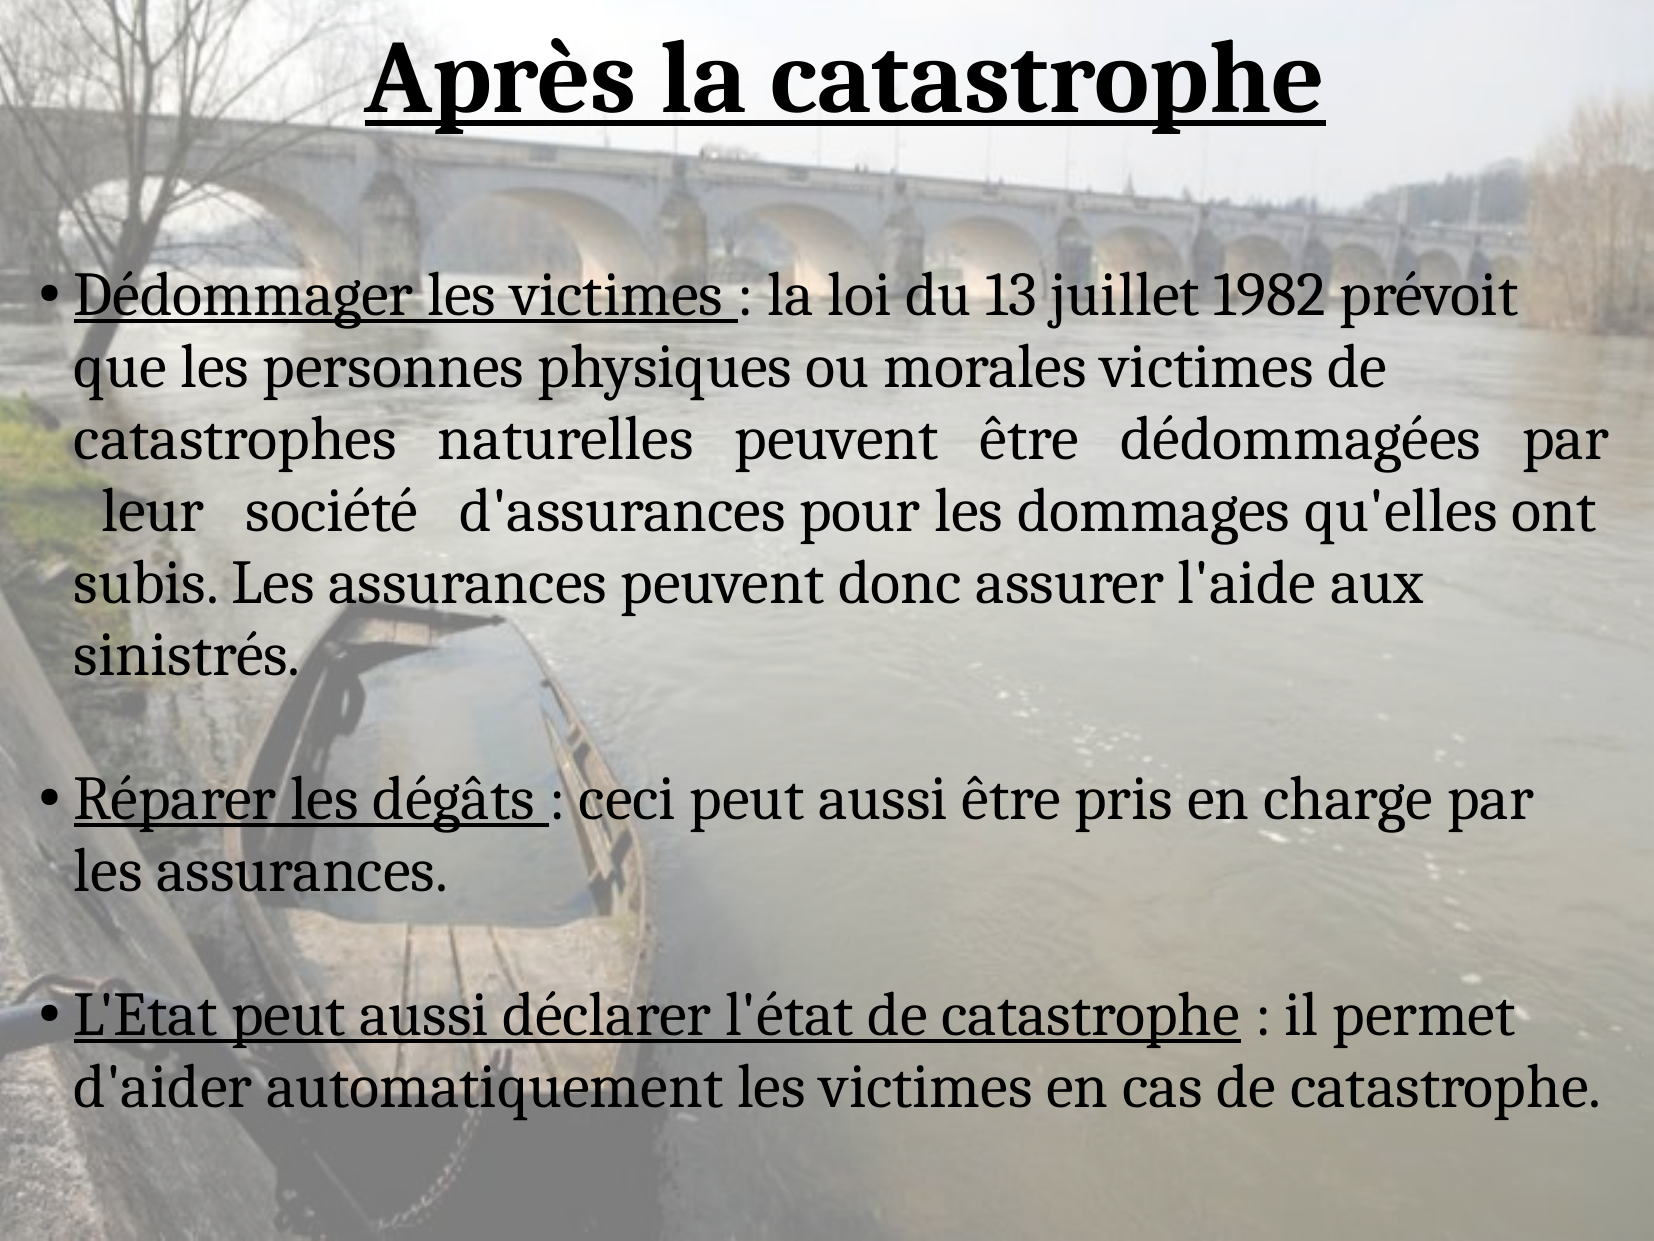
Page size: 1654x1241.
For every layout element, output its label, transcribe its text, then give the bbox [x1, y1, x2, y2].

picture [0, 0, 1654, 1241]
text_box Après la catastrophe Dédommager les victimes : la loi du 13 juillet 1982 prévoit que les personnes physiques ou morales victimes de catastrophes naturelles peuvent être dédommagées par leur société d'assurances pour les dommages qu'elles ont subis. Les assurances peuvent donc assurer l'aide aux sinistrés. Réparer les dégâts : ceci peut aussi être pris en charge par les assurances. L'Etat peut aussi déclarer l'état de catastrophe : il permet d'aider automatiquement les victimes en cas de catastrophe. [23, 11, 1630, 1241]
